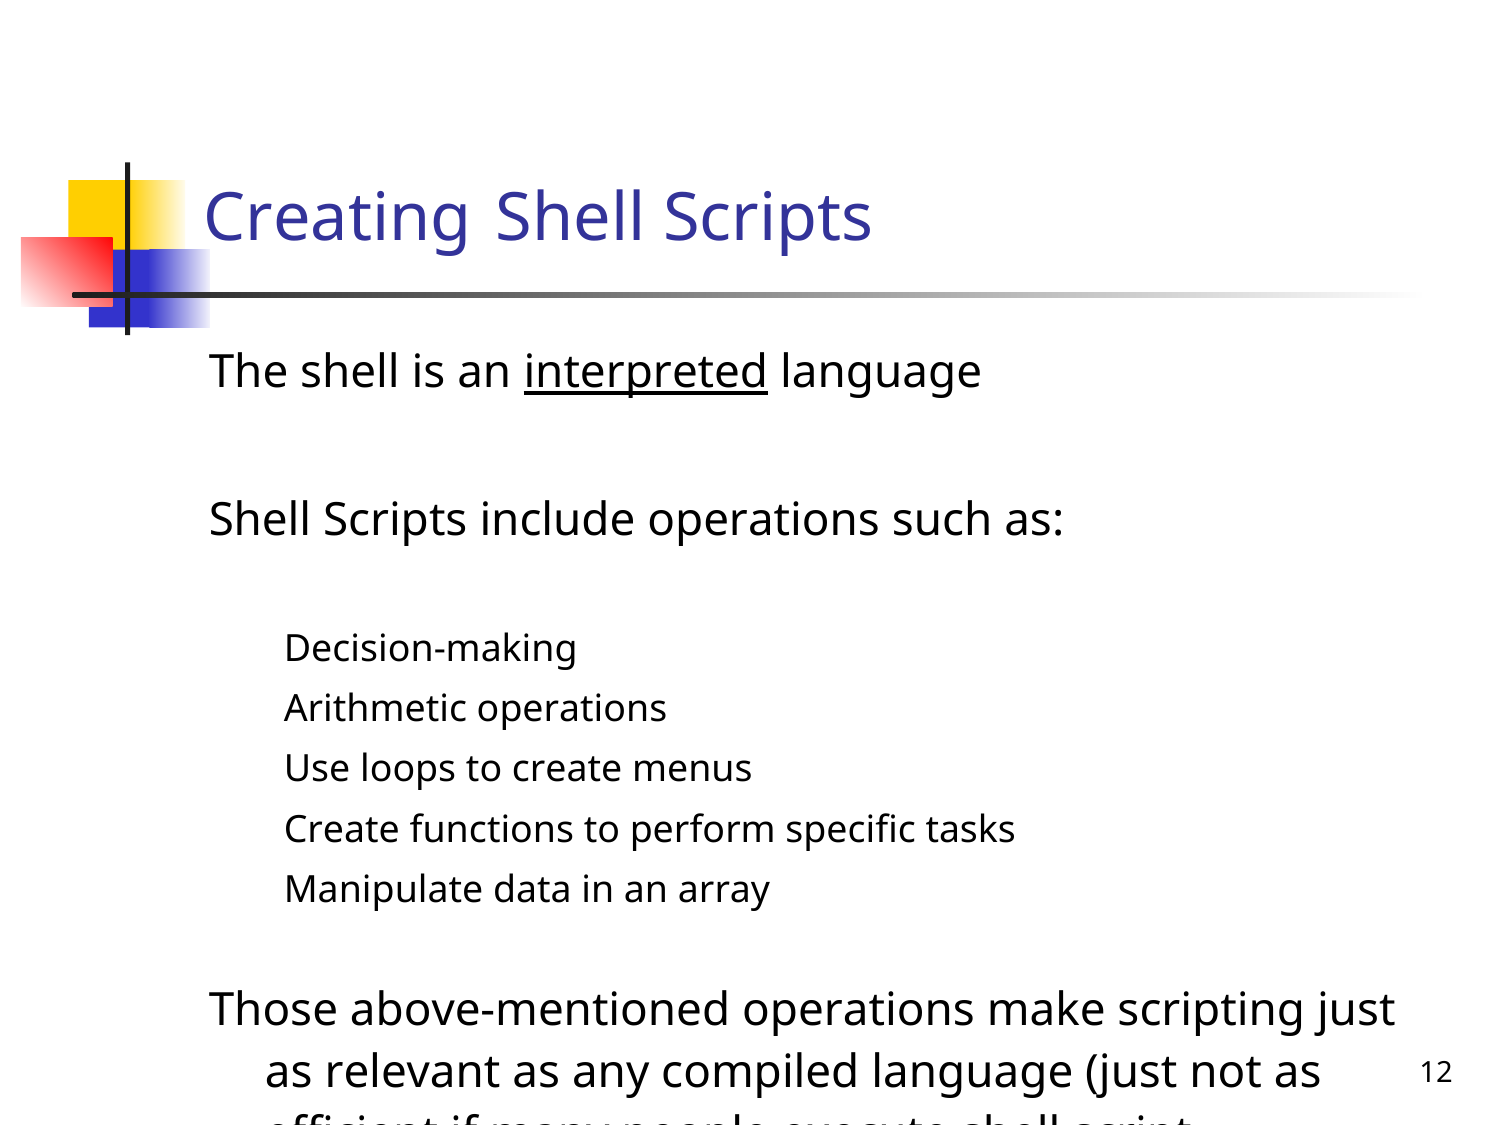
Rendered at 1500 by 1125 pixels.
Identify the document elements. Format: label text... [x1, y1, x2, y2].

list The shell is an interpreted language Shell Scripts include operations such as: Decision-making Arithmetic operations Use loops to create menus Create functions to perform specific tasks Manipulate data in an array Those above-mentioned operations make scripting just as relevant as any compiled language (just not as efficient if many people execute shell script simultaneously…) [193, 331, 1469, 1125]
title Creating Shell Scripts [188, 35, 1468, 276]
